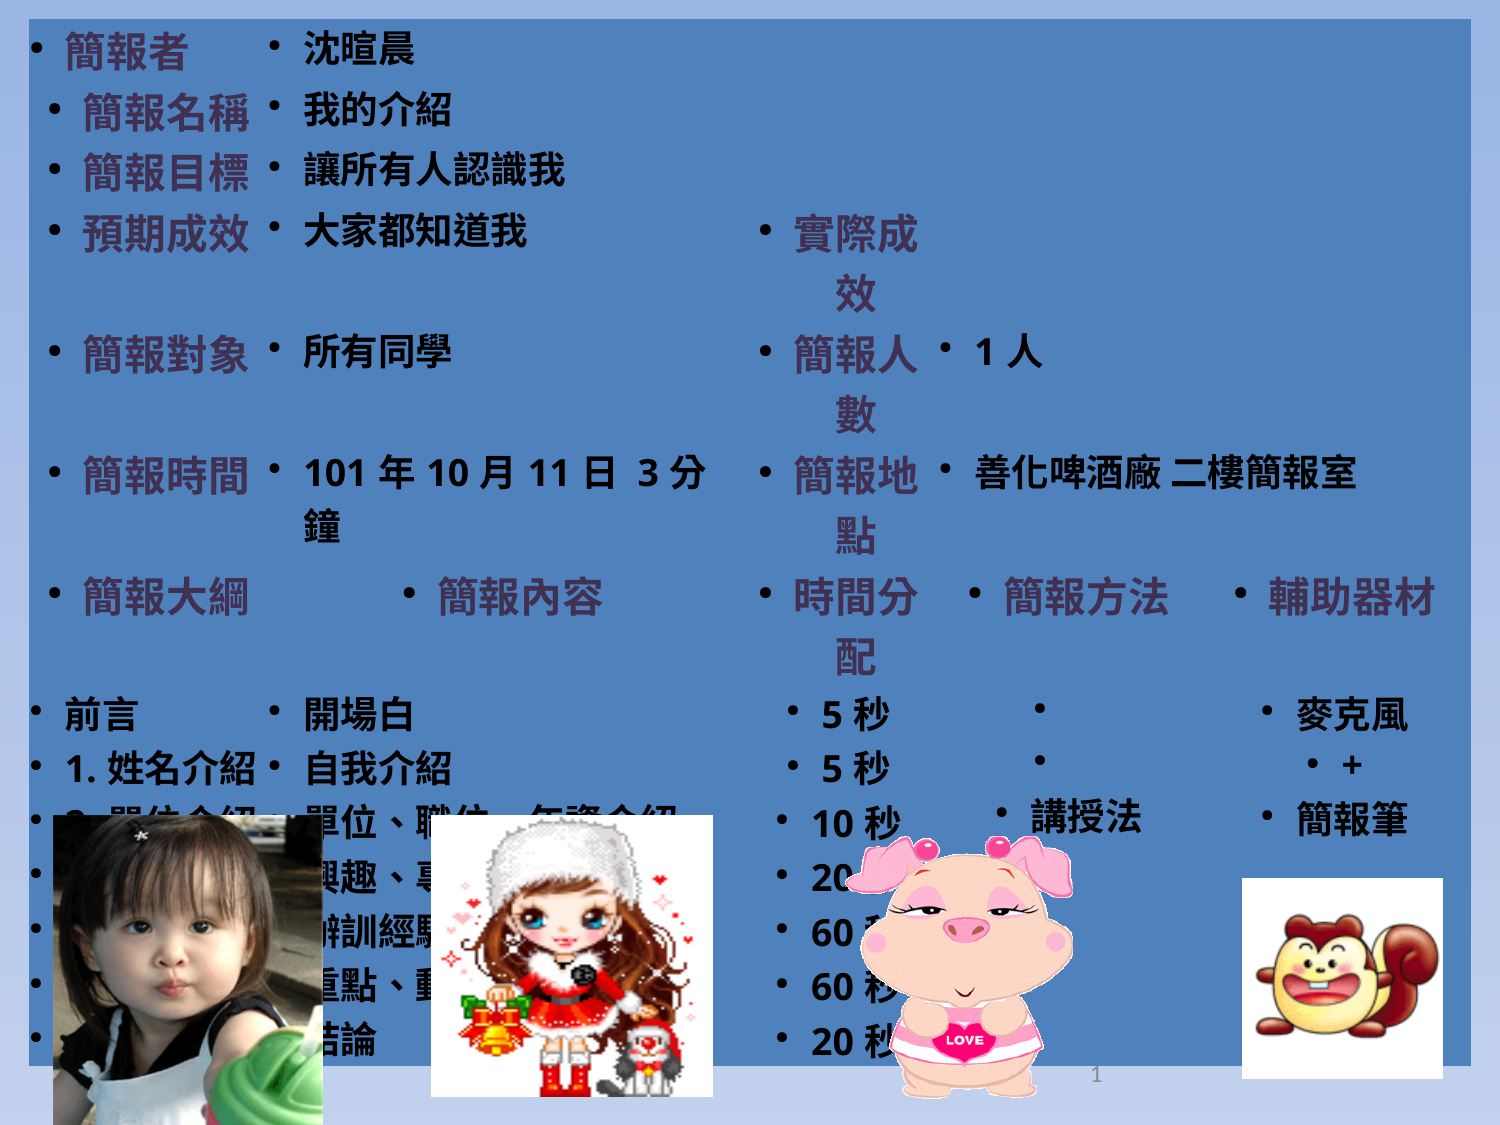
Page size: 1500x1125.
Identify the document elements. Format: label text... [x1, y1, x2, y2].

table_cell 簡報目標 [29, 140, 268, 201]
table_cell 麥克風 + 簡報筆 [1199, 685, 1471, 1066]
table_cell 簡報人數 [738, 322, 939, 443]
table_cell 簡報對象 [29, 322, 268, 443]
table_cell 預期成效 [29, 201, 268, 322]
table_cell 大家都知道我 [268, 201, 738, 322]
table_cell 善化啤酒廠 二樓簡報室 [939, 443, 1471, 564]
table_cell 輔助器材 [1199, 564, 1471, 685]
table_cell 簡報內容 [268, 564, 738, 685]
table_cell 簡報名稱 [29, 80, 268, 140]
picture [1242, 878, 1443, 1079]
table_cell 我的介紹 [268, 80, 1471, 140]
table_cell 簡報大綱 [29, 564, 268, 685]
picture [53, 815, 323, 1125]
table_cell 讓所有人認識我 [268, 140, 1471, 201]
table_cell 簡報方法 [939, 564, 1199, 685]
table_cell 1人 [939, 322, 1471, 443]
table_header 簡報者 [29, 19, 268, 80]
table_cell [939, 201, 1471, 322]
picture [844, 832, 1073, 1102]
picture [431, 815, 713, 1097]
table_cell 101年10月11日 3分鐘 [268, 443, 738, 564]
table_cell 簡報時間 [29, 443, 268, 564]
table_header 沈暄晨 [268, 19, 1471, 80]
text_box 1 [1074, 1042, 1426, 1103]
table_cell 簡報地點 [738, 443, 939, 564]
table_cell 所有同學 [268, 322, 738, 443]
table_cell 5秒 5秒 10秒 20秒 60秒 60秒 20秒 [738, 685, 939, 1066]
table_cell 講授法 [939, 685, 1199, 1066]
table_cell 開場白 自我介紹 單位、職位、年資介紹 興趣、專長介紹 辦訓經驗介紹 重點、動機介紹 結論 [268, 685, 738, 1066]
table_cell 時間分配 [738, 564, 939, 685]
table_cell 實際成效 [738, 201, 939, 322]
table_cell 前言 1.姓名介紹 2.單位介紹 3.興趣介紹 4.辦訓介紹 5.學習介紹 6.總結 [29, 685, 268, 1066]
